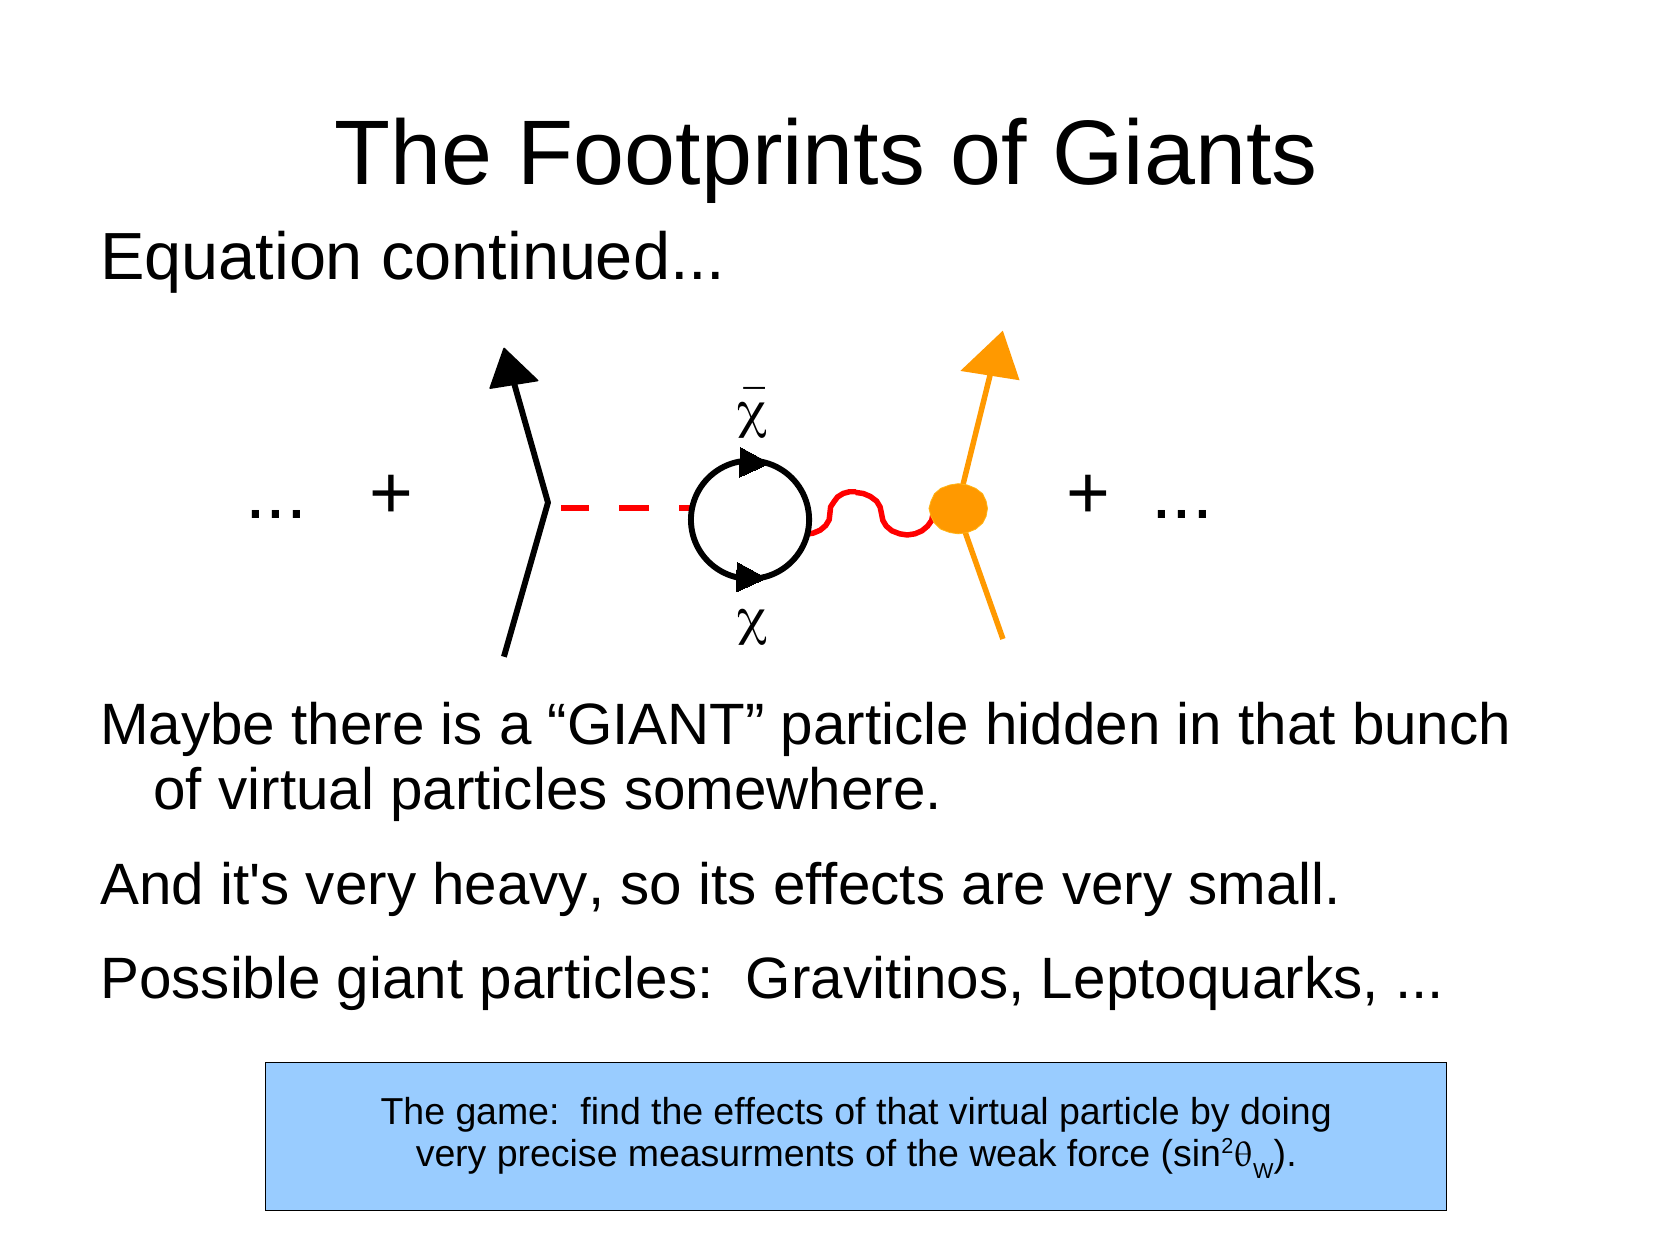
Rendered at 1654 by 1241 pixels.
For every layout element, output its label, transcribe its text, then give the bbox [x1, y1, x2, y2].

text_box ... + [230, 442, 429, 551]
text_box [490, 348, 538, 389]
list Equation continued... [82, 219, 1571, 313]
title The Footprints of Giants [82, 56, 1571, 219]
chart [731, 377, 777, 443]
text_box [690, 447, 810, 584]
text_box The game: find the effects of that virtual particle by doing very precise measurments of the weak force (sin2W). [265, 1062, 1447, 1211]
text_box [928, 483, 988, 534]
text_box [960, 330, 1020, 381]
text_box + ... [1051, 442, 1229, 551]
list Maybe there is a “GIANT” particle hidden in that bunch of virtual particles somewhere. And it's very heavy, so its effects are very small. Possible giant particles: Gravitinos, Leptoquarks, ... [82, 691, 1571, 1041]
chart [731, 584, 777, 650]
